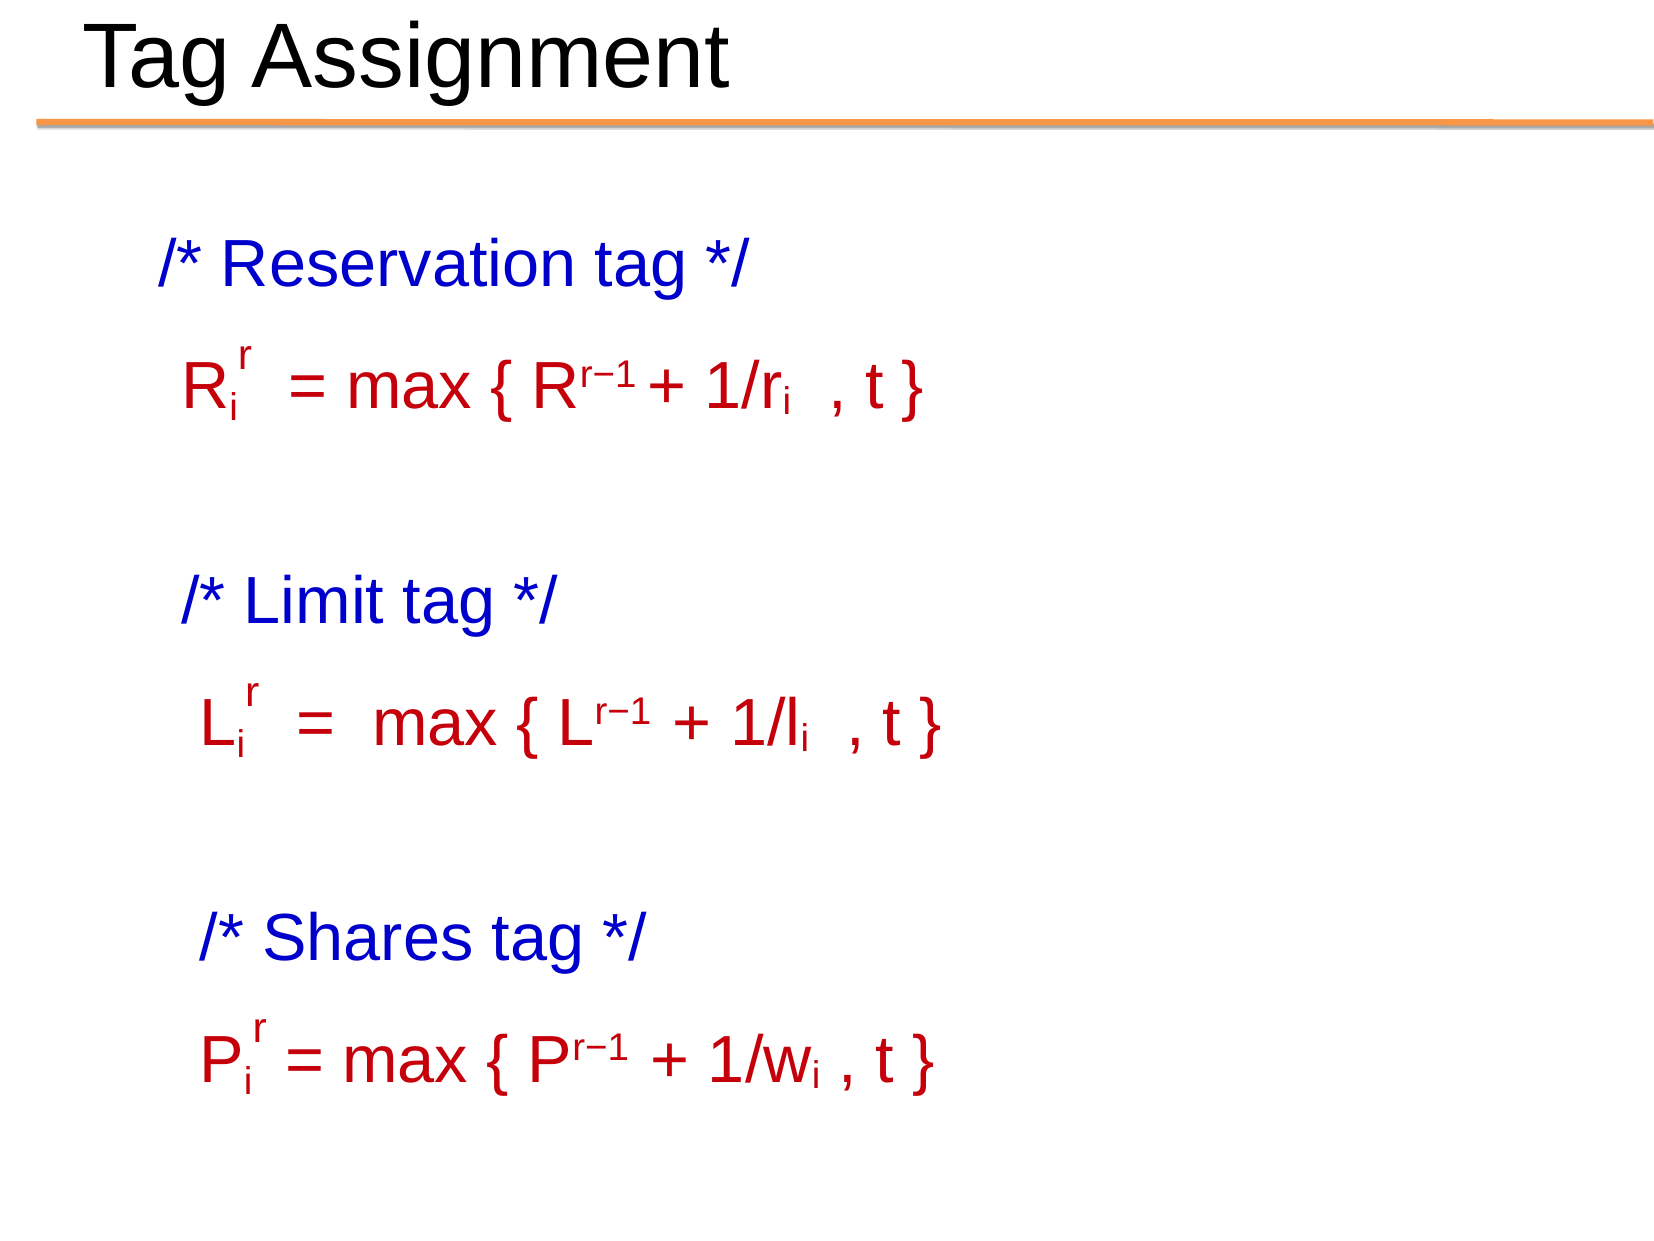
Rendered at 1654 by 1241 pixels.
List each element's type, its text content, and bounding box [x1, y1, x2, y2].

title Tag Assignment [82, 4, 1571, 108]
list /* Reservation tag */ Rir = max { Rr−1 + 1/ri , t } /* Limit tag */ Lir = max { Lr−1 + 1/li , t } /* Shares tag */ Pir = max { Pr−1 + 1/wi , t } [88, 130, 1577, 1217]
